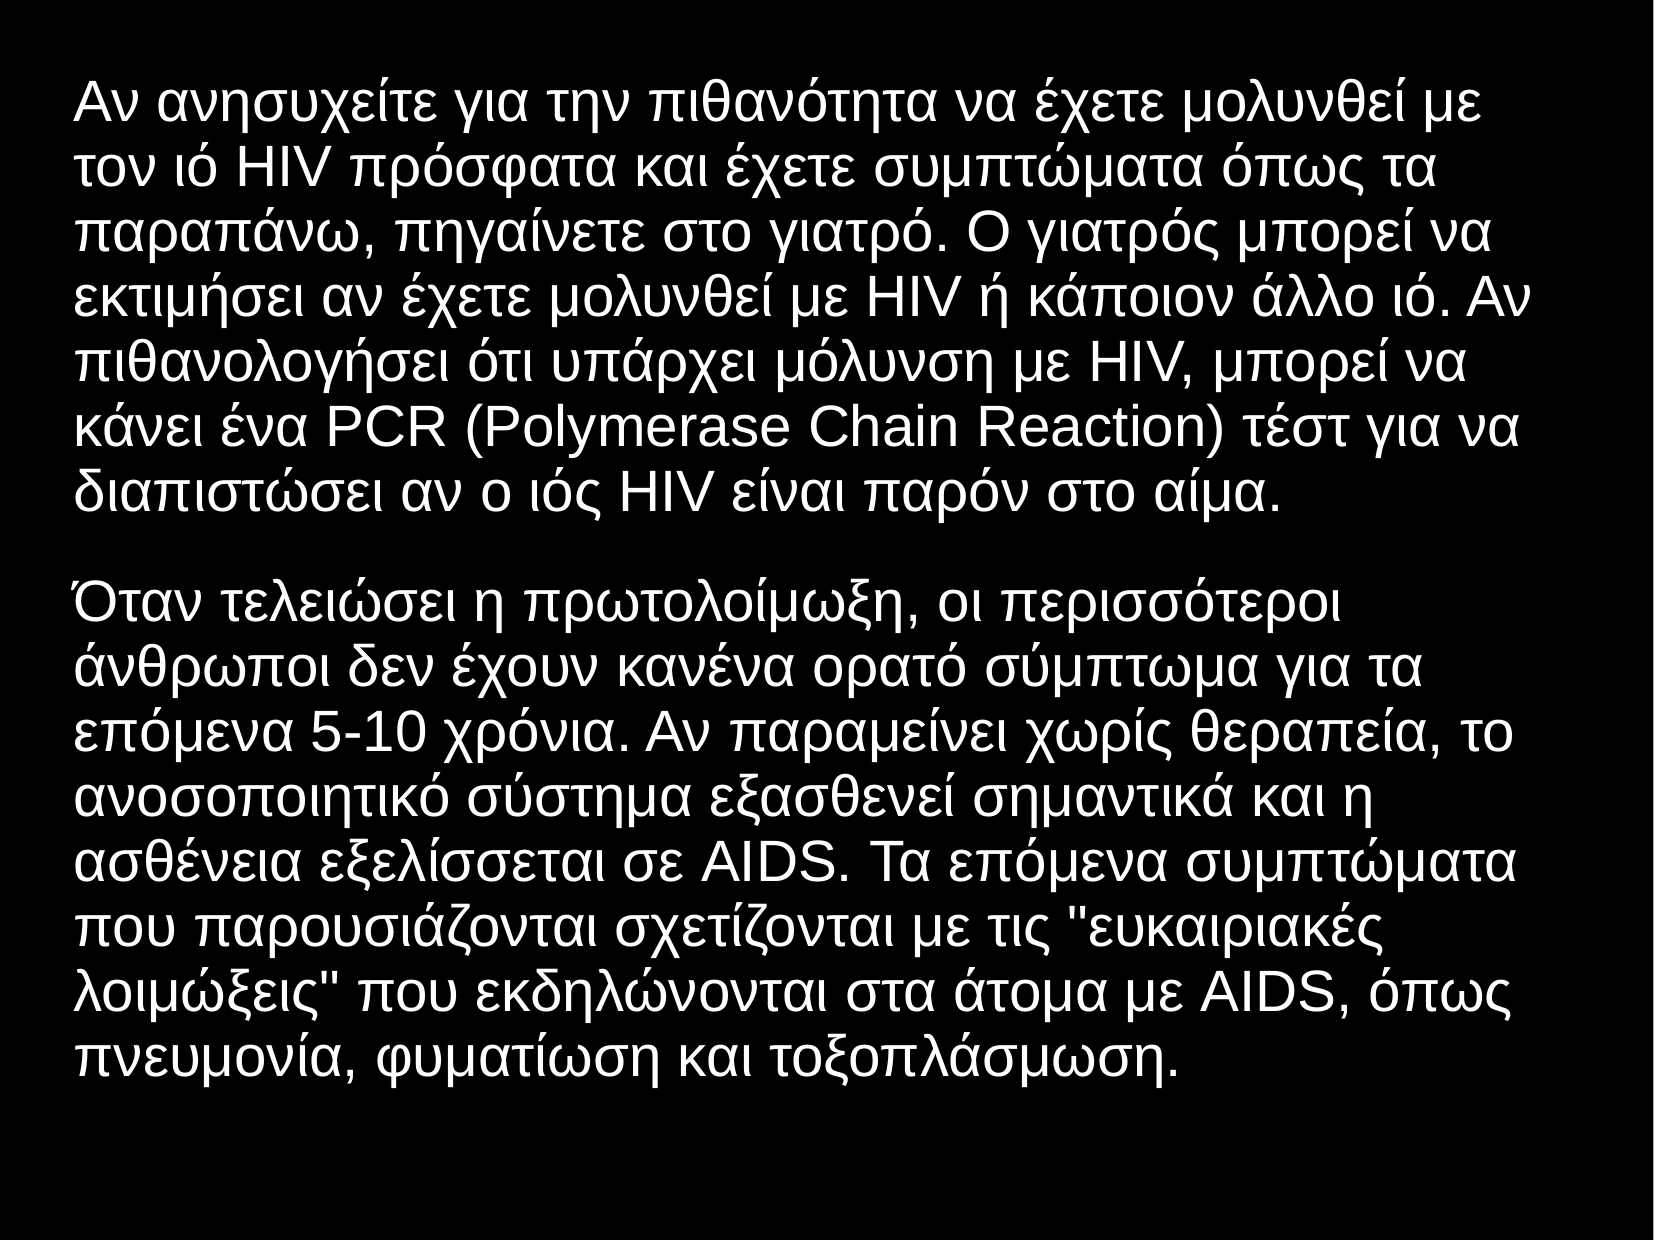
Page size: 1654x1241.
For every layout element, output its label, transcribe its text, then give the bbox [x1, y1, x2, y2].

text_box Αν ανησυχείτε για την πιθανότητα να έχετε μολυνθεί με τον ιό HIV πρόσφατα και έχετε συμπτώματα όπως τα παραπάνω, πηγαίνετε στο γιατρό. Ο γιατρός μπορεί να εκτιμήσει αν έχετε μολυνθεί με HIV ή κάποιον άλλο ιό. Αν πιθανολογήσει ότι υπάρχει μόλυνση με HIV, μπορεί να κάνει ένα PCR (Polymerase Chain Reaction) τέστ για να διαπιστώσει αν ο ιός HIV είναι παρόν στο αίμα. [59, 61, 1595, 532]
text_box Όταν τελειώσει η πρωτολοίμωξη, οι περισσότεροι άνθρωποι δεν έχουν κανένα ορατό σύμπτωμα για τα επόμενα 5-10 χρόνια. Αν παραμείνει χωρίς θεραπεία, το ανοσοποιητικό σύστημα εξασθενεί σημαντικά και η ασθένεια εξελίσσεται σε AIDS. Τα επόμενα συμπτώματα που παρουσιάζονται σχετίζονται με τις "ευκαιριακές λοιμώξεις" που εκδηλώνονται στα άτομα με AIDS, όπως πνευμονία, φυματίωση και τοξοπλάσμωση. [59, 561, 1595, 1097]
